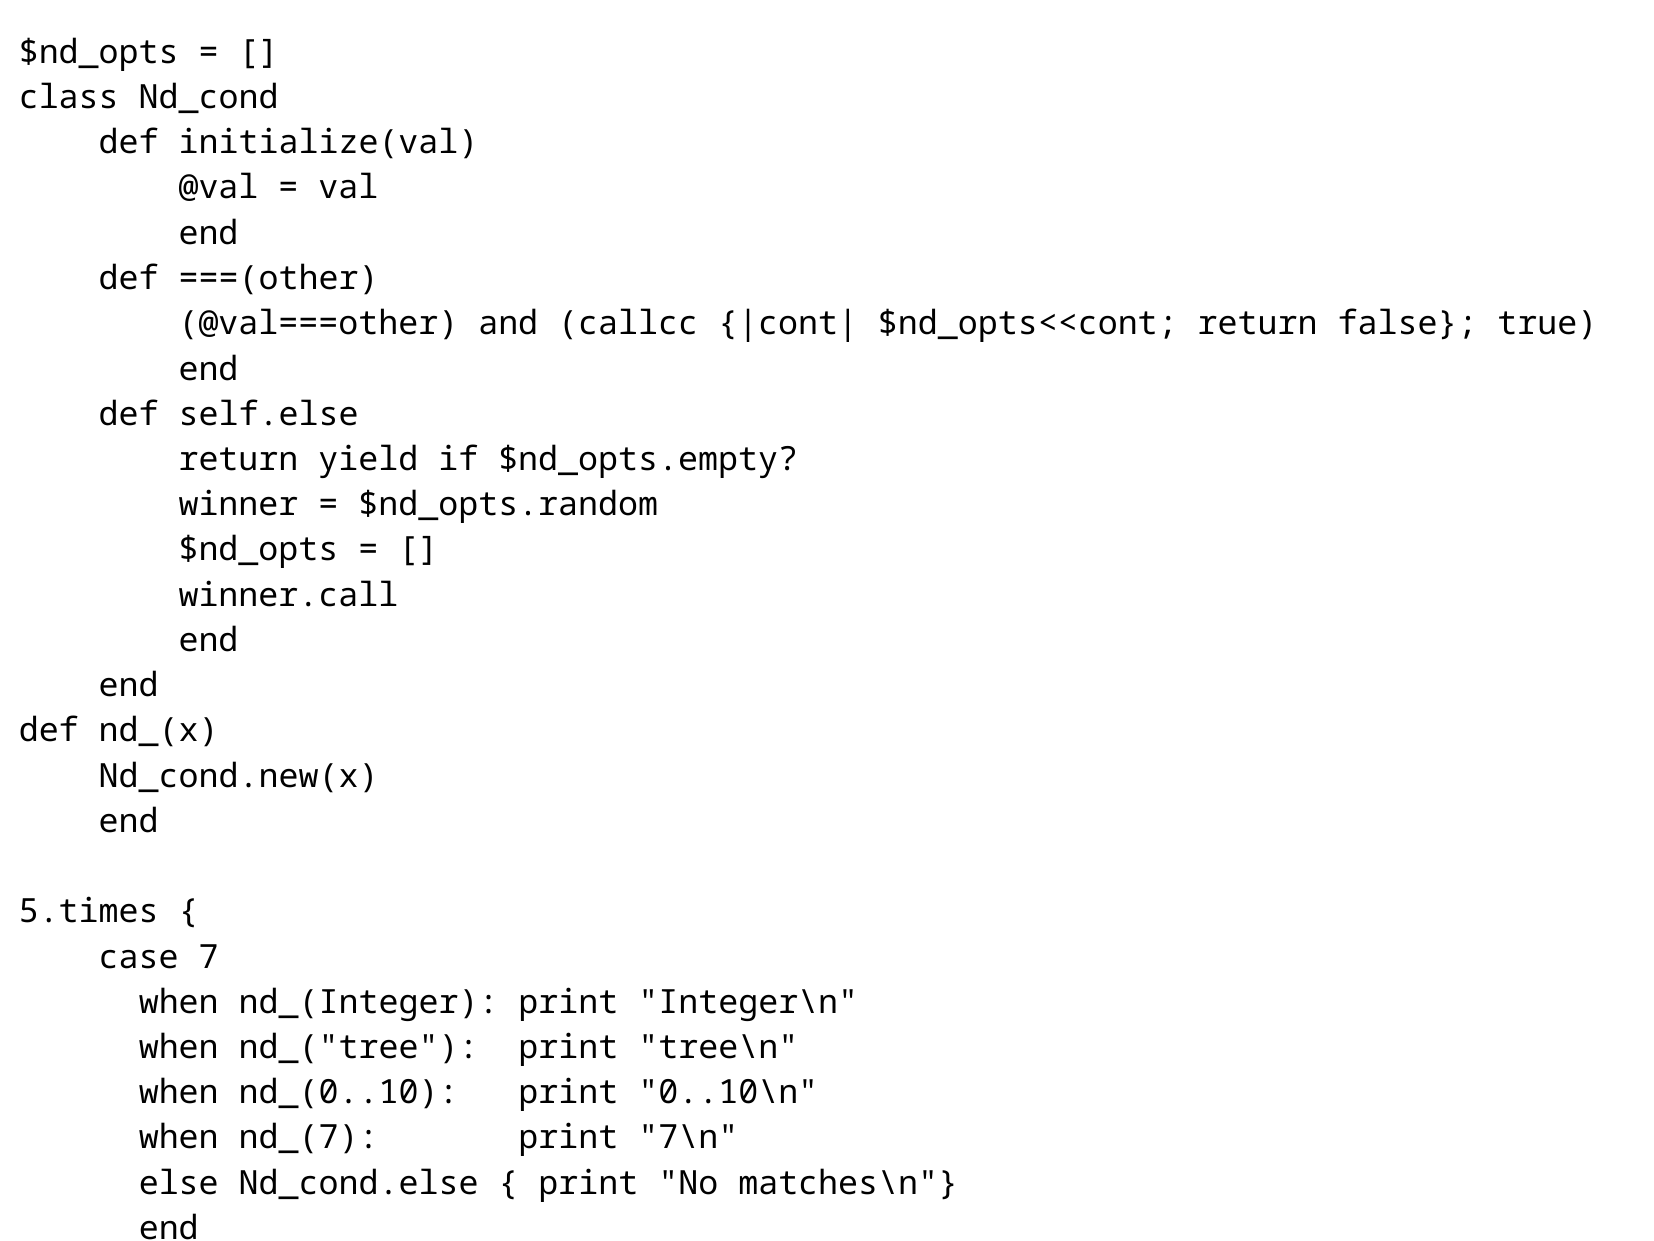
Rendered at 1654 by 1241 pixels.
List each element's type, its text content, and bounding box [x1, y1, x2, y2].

text_box $nd_opts = [] class Nd_cond def initialize(val) @val = val end def ===(other) (@val===other) and (callcc {|cont| $nd_opts<<cont; return false}; true) end def self.else return yield if $nd_opts.empty? winner = $nd_opts.random $nd_opts = [] winner.call end end def nd_(x) Nd_cond.new(x) end 5.times { case 7 when nd_(Integer): print "Integer\n" when nd_("tree"): print "tree\n" when nd_(0..10): print "0..10\n" when nd_(7): print "7\n" else Nd_cond.else { print "No matches\n"} end } [3, 20, 1654, 1163]
